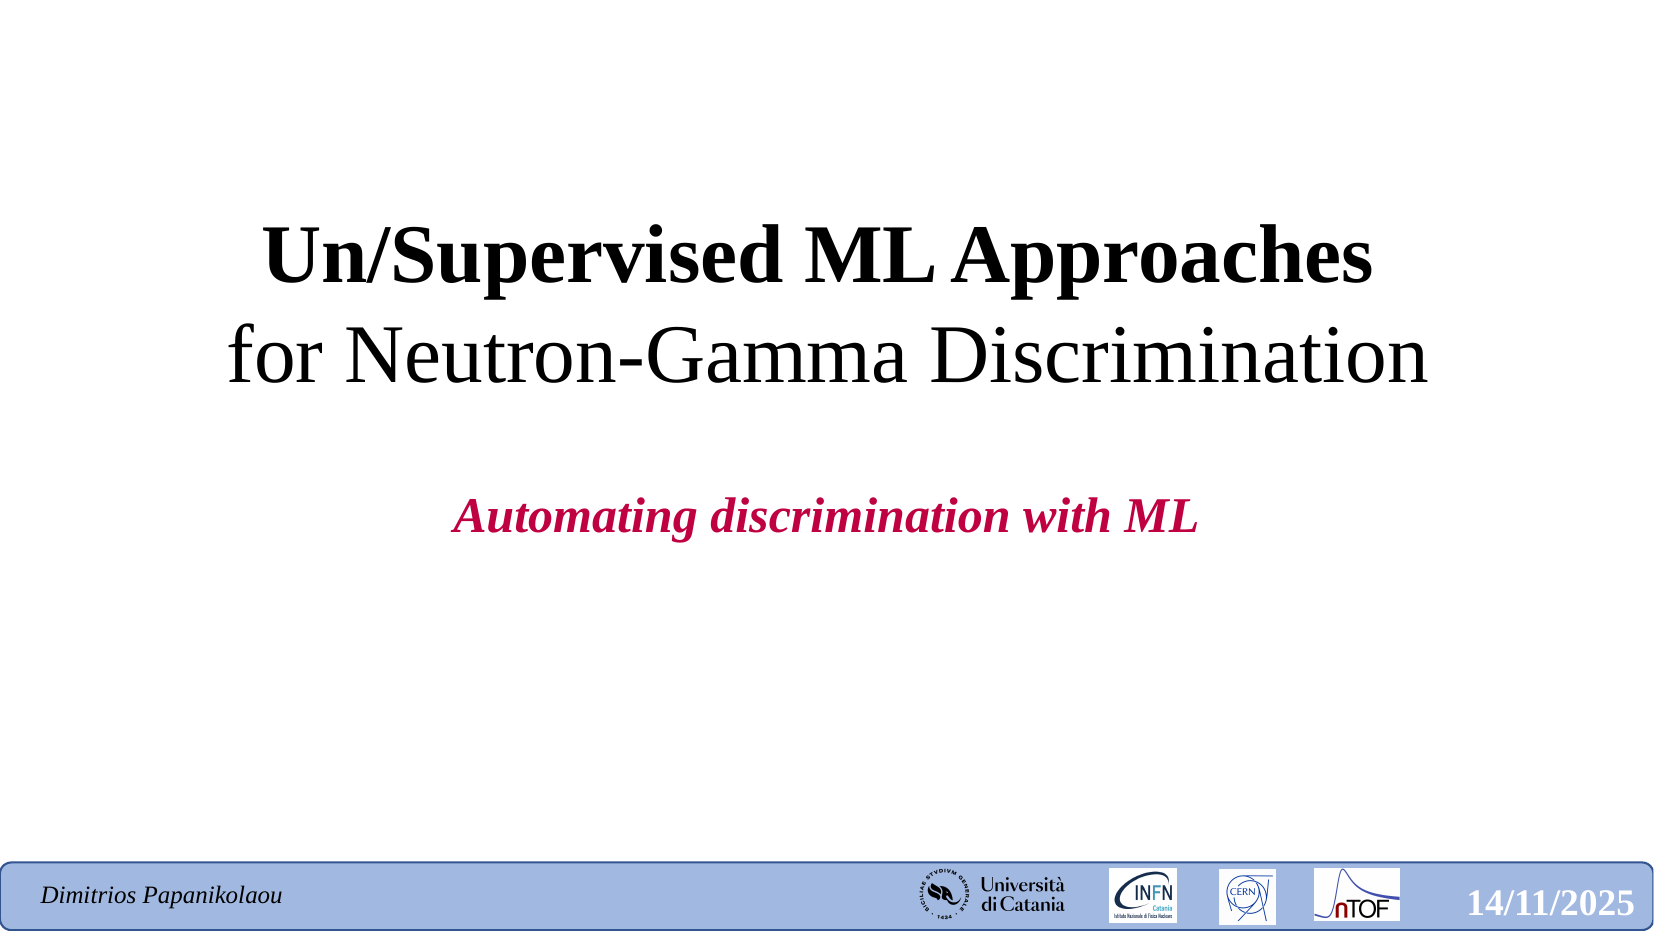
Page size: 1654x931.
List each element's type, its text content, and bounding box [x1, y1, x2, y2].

picture [1219, 869, 1276, 925]
picture [1314, 868, 1400, 921]
title Un/Supervised ML Approaches for Neutron-Gamma Discrimination [3, 205, 1654, 394]
picture [898, 847, 1086, 931]
text_box 14/11/2025 [0, 862, 898, 931]
text_box Dimitrios Papanikolaou [11, 874, 312, 917]
text_box 14/11/2025 [1086, 862, 1654, 931]
text_box Automating discrimination with ML [0, 466, 1654, 565]
picture [1109, 868, 1177, 923]
